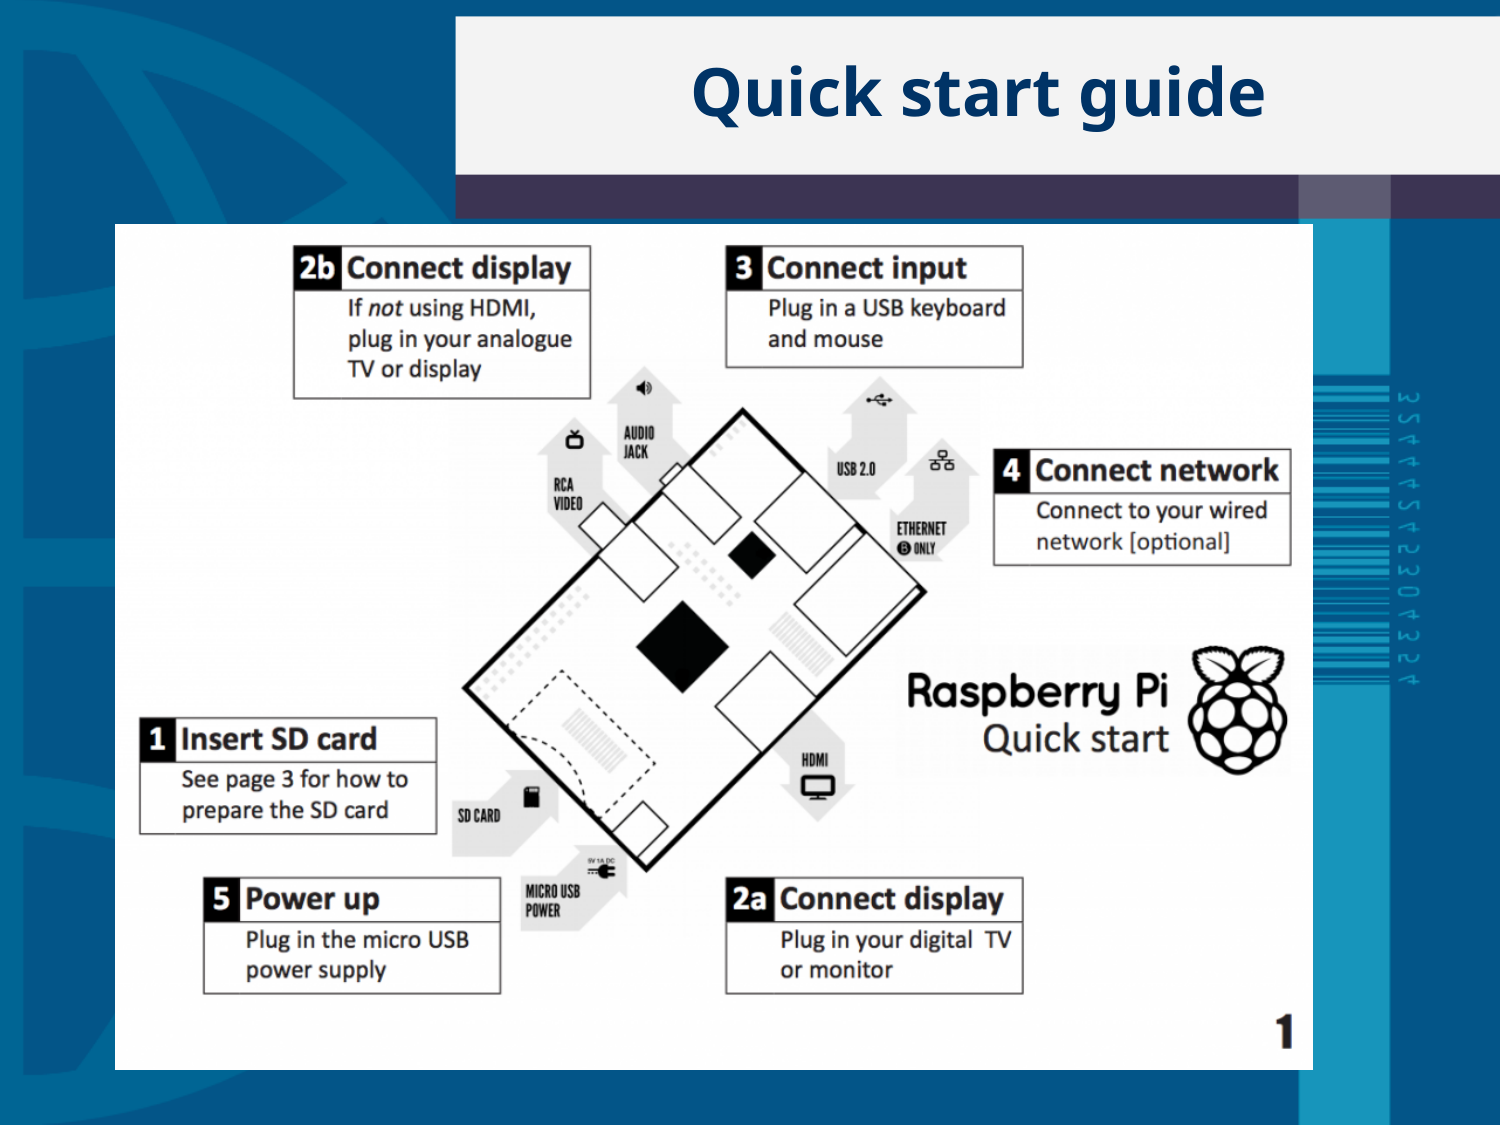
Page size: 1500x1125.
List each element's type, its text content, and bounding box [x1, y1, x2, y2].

picture [24, 0, 1500, 1125]
title Quick start guide [467, 14, 1490, 167]
